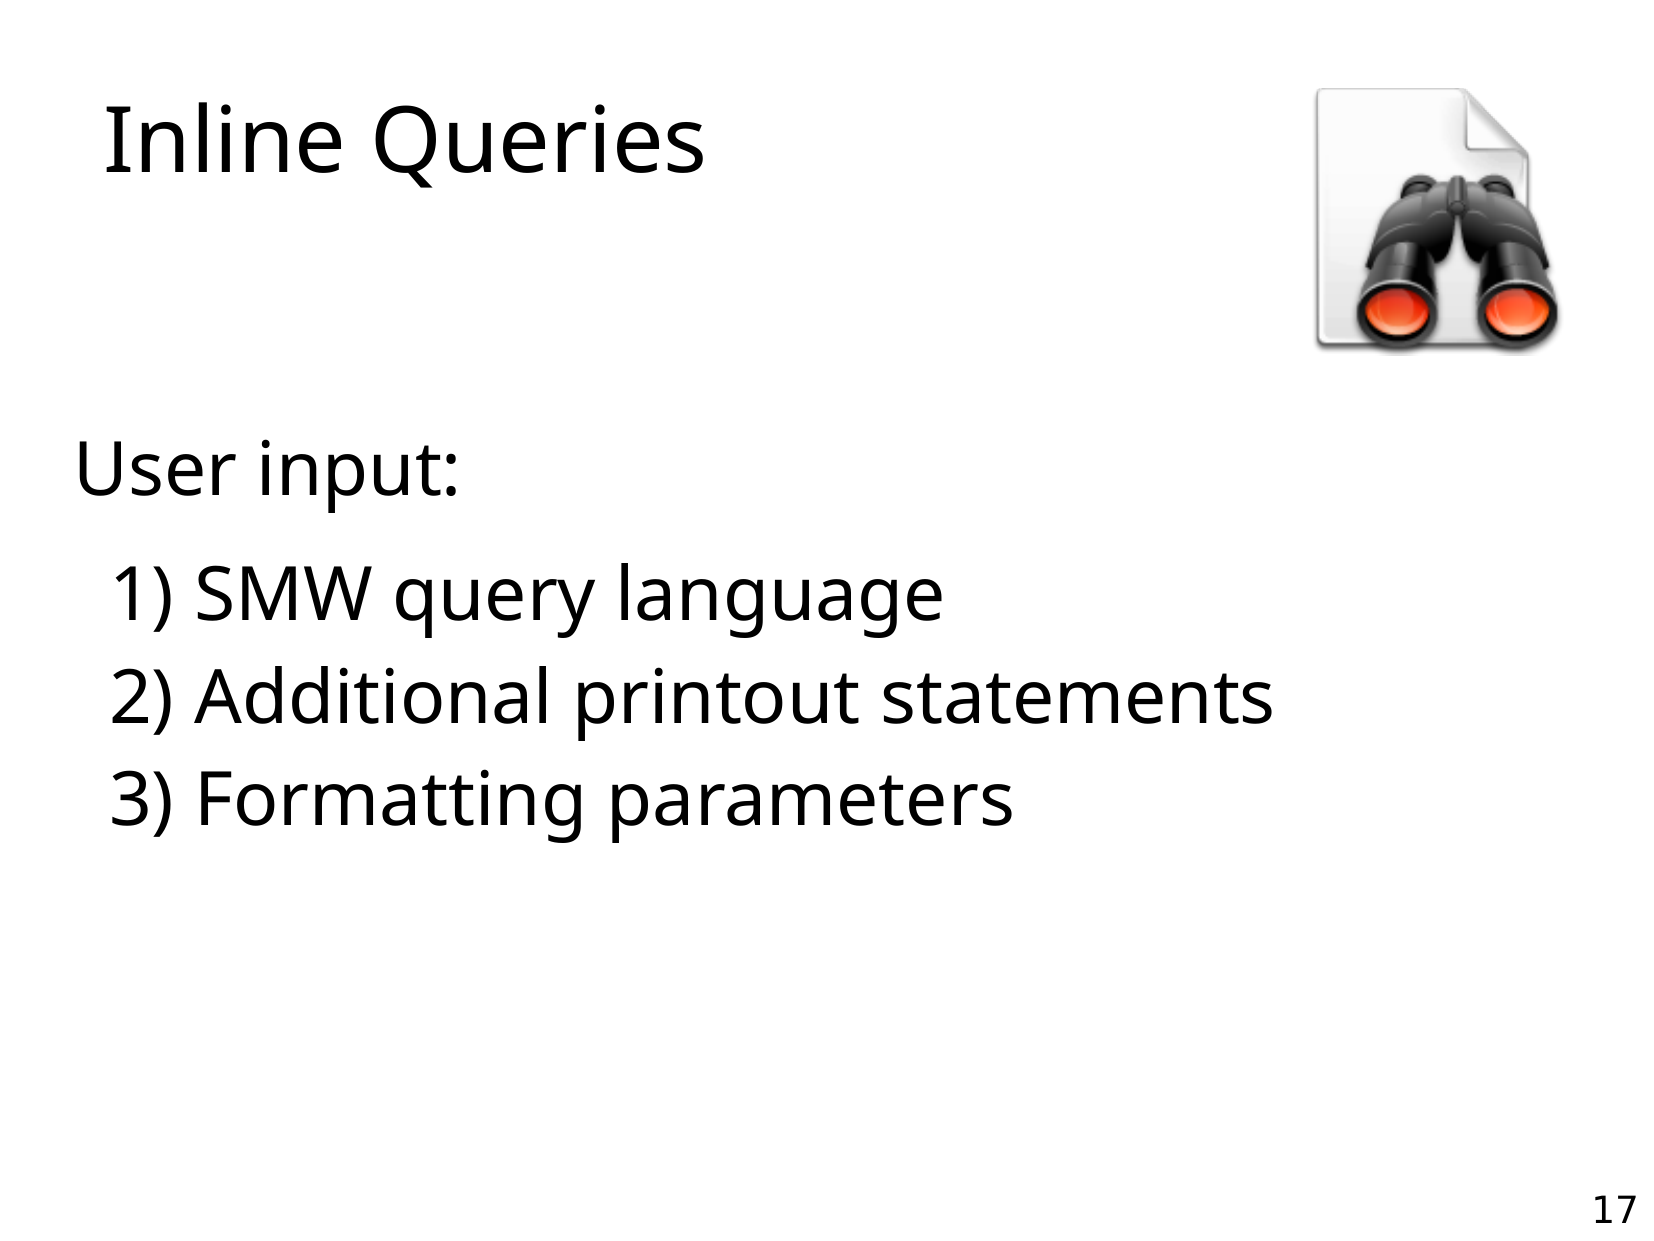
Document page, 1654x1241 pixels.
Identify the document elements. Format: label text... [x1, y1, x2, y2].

text_box 17 [1535, 1181, 1654, 1241]
picture [1299, 88, 1566, 356]
text_box User input: SMW query language Additional printout statements Formatting parameters [59, 407, 1625, 795]
text_box Inline Queries [88, 67, 1595, 189]
